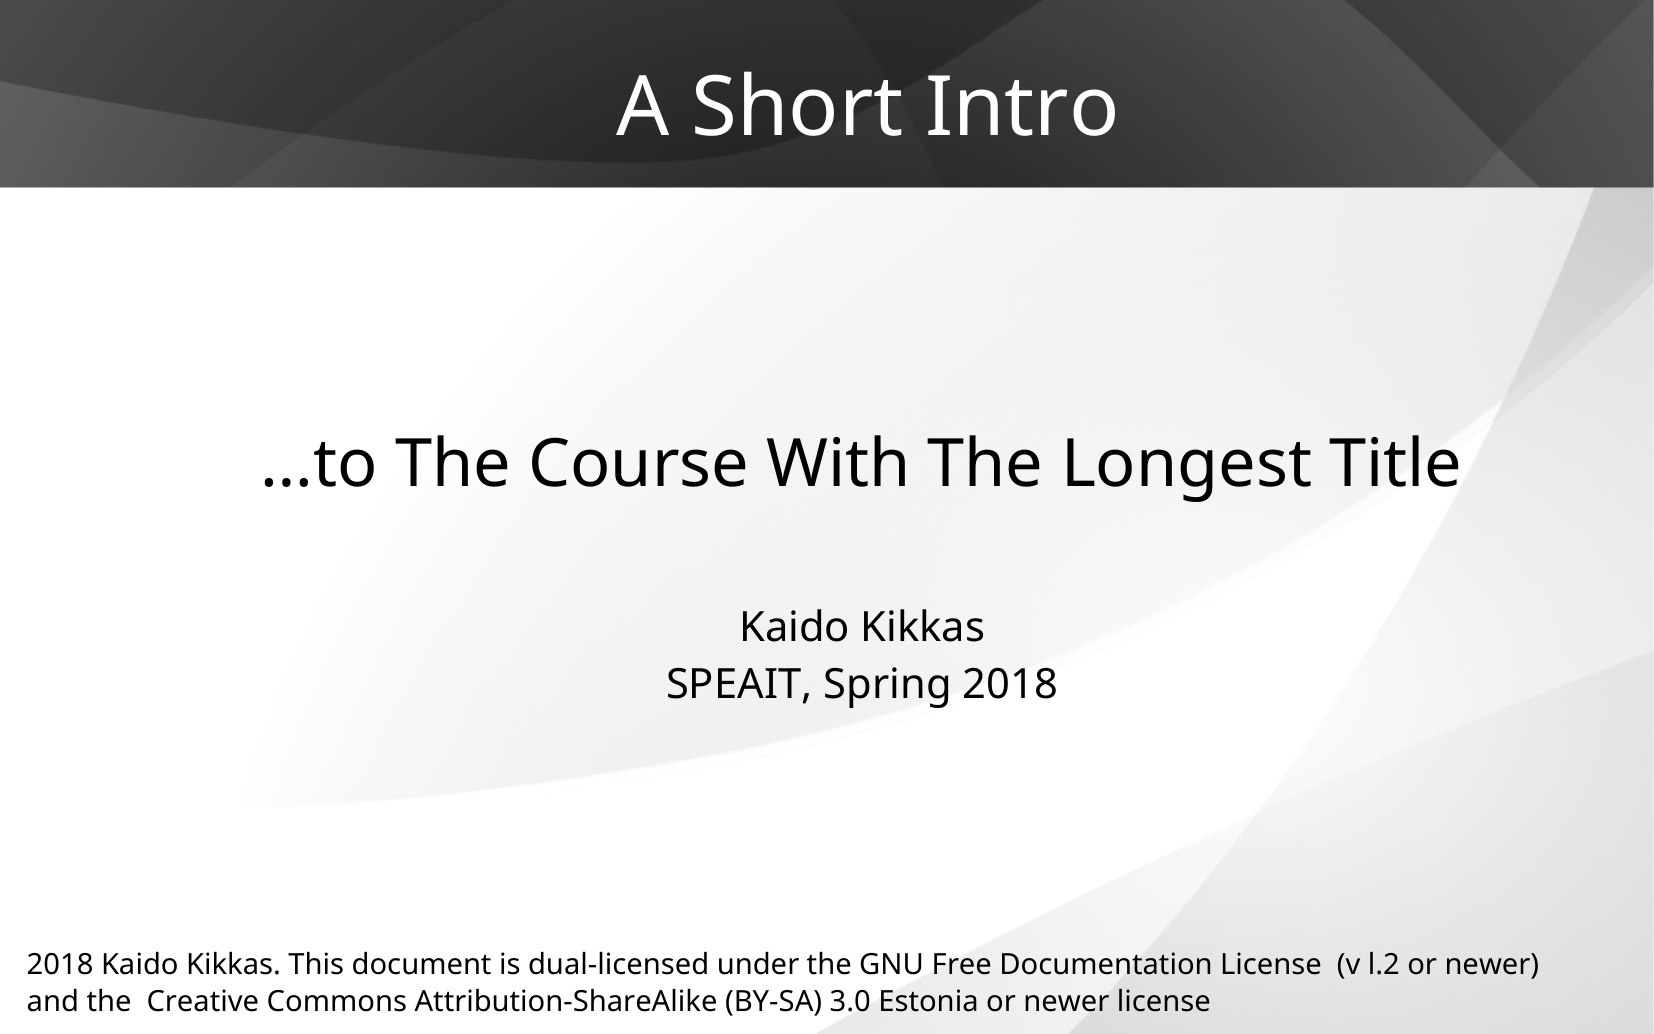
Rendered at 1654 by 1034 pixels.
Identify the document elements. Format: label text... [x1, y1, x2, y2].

subtitle …to The Course With The Longest Title Kaido Kikkas SPEAIT, Spring 2018 [187, 225, 1538, 901]
picture [0, 0, 1654, 1034]
text_box 2018 Kaido Kikkas. This document is dual-licensed under the GNU Free Documentation License (v l.2 or newer) and the Creative Commons Attribution-ShareAlike (BY-SA) 3.0 Estonia or newer license [11, 937, 1613, 1028]
title A Short Intro [124, 0, 1613, 208]
